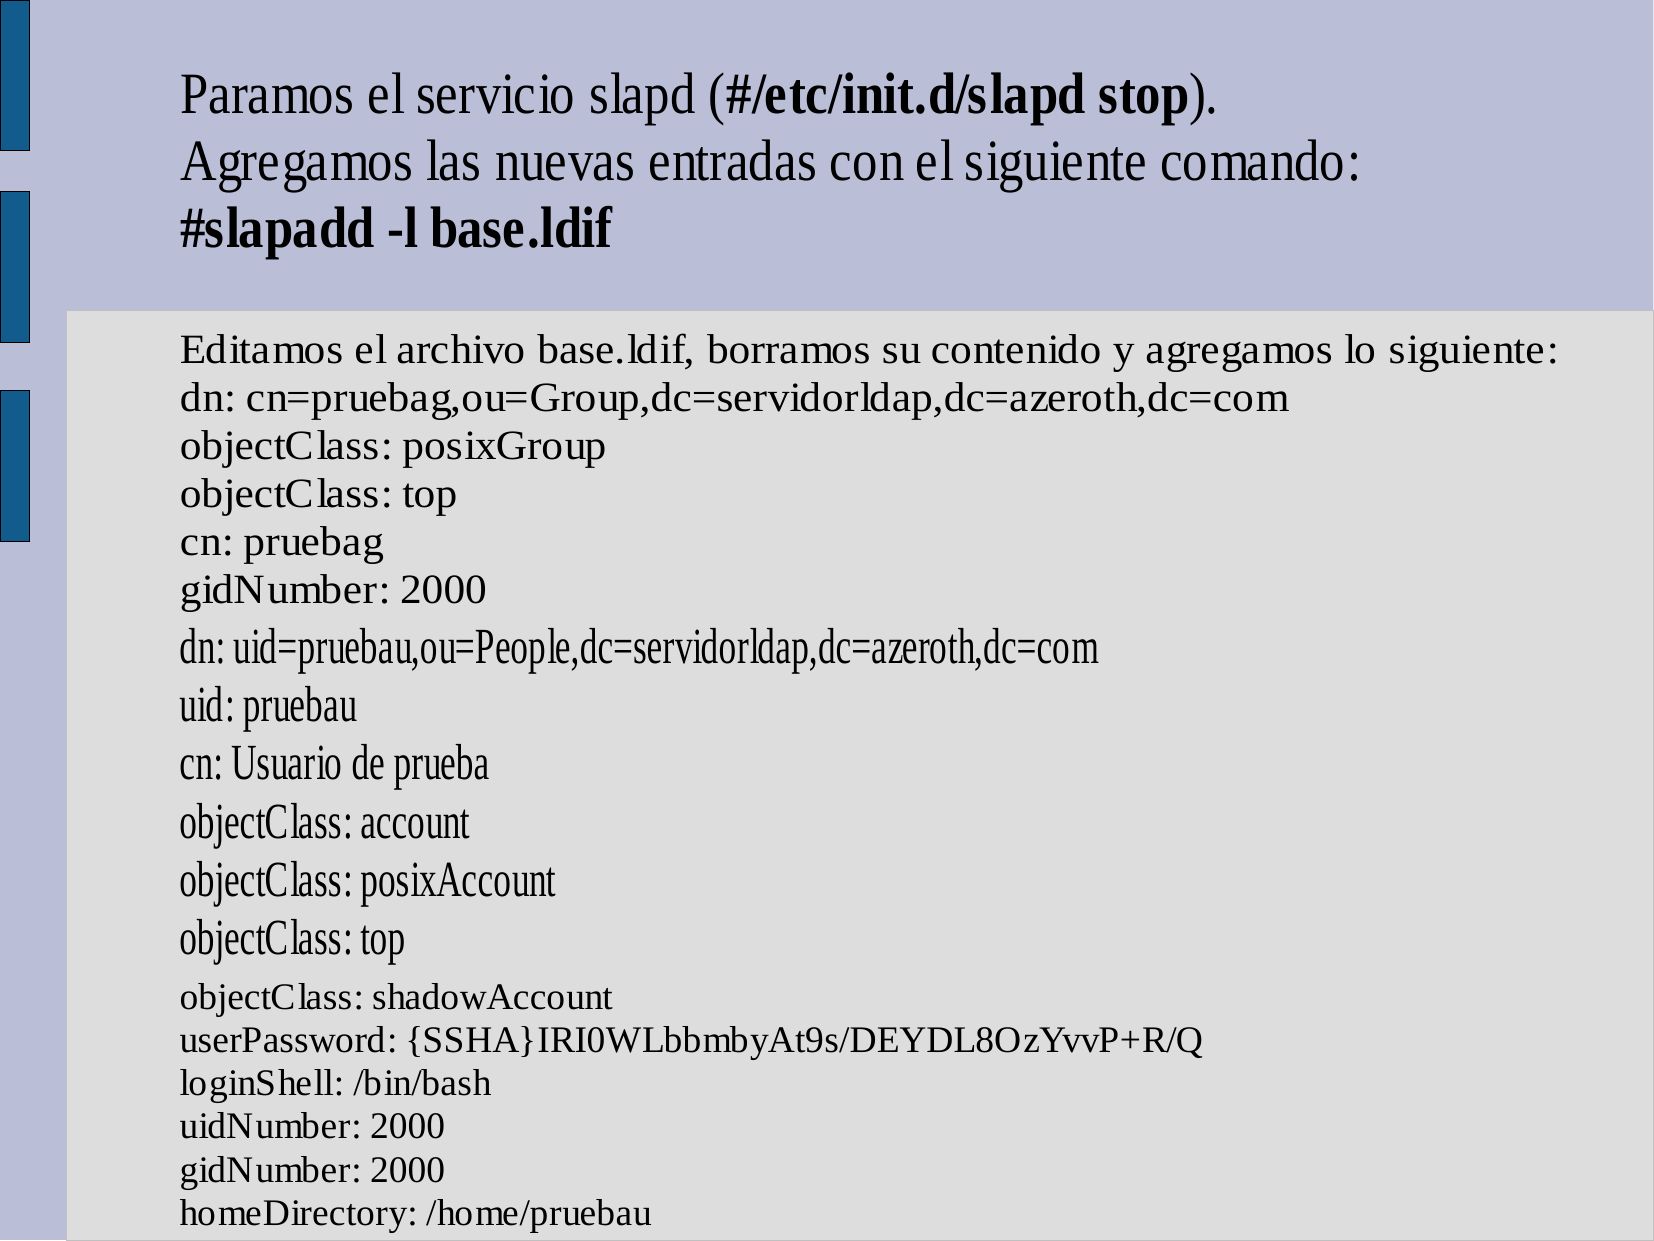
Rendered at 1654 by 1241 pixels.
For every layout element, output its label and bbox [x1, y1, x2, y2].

chart [177, 59, 1654, 1240]
